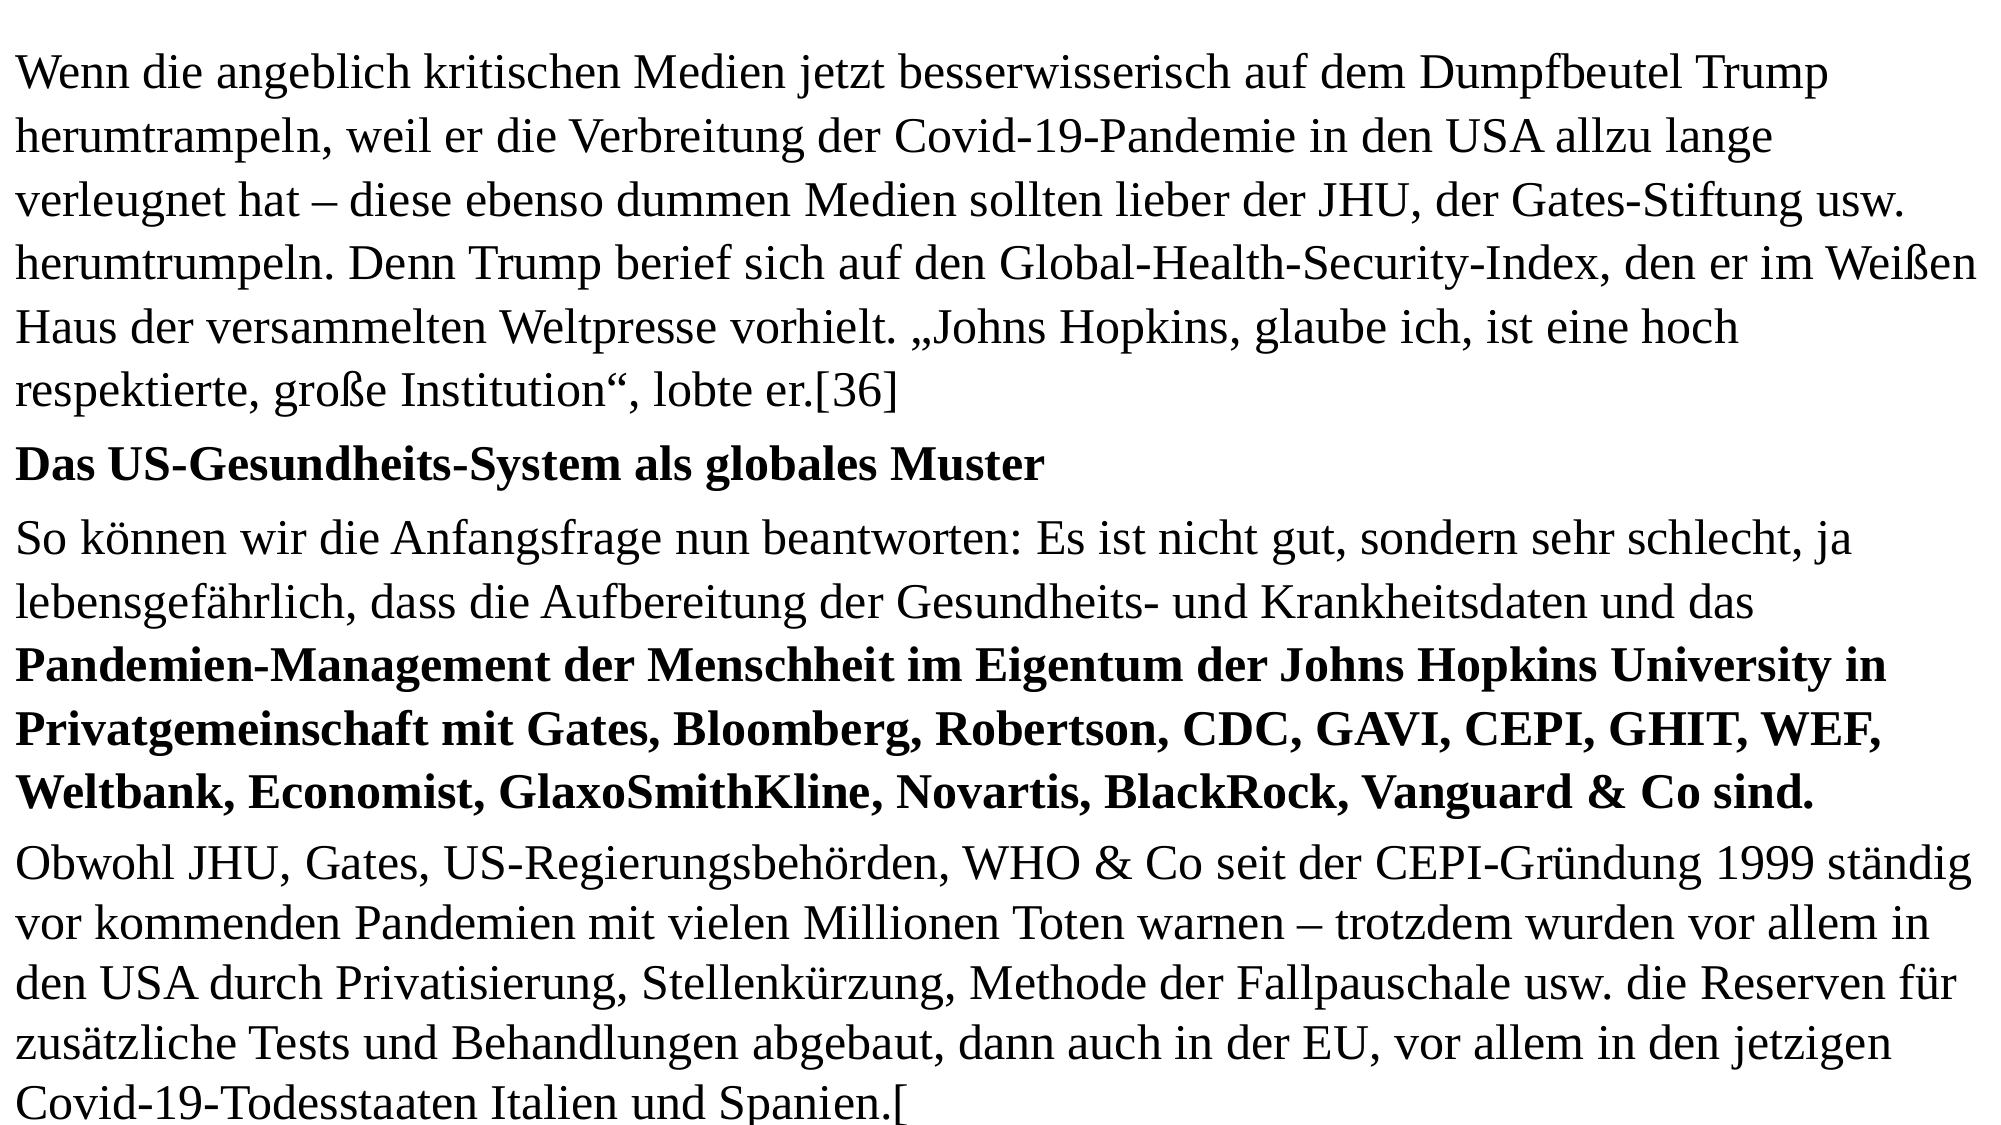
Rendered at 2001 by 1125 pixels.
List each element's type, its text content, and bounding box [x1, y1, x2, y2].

text_box Wenn die angeblich kritischen Medien jetzt besserwisserisch auf dem Dumpfbeutel Trump herumtrampeln, weil er die Verbreitung der Covid-19-Pandemie in den USA allzu lange verleugnet hat – diese ebenso dummen Medien sollten lieber der JHU, der Gates-Stiftung usw. herumtrumpeln. Denn Trump berief sich auf den Global-Health-Security-Index, den er im Weißen Haus der versammelten Weltpresse vorhielt. „Johns Hopkins, glaube ich, ist eine hoch respektierte, große Institution“, lobte er.[36] Das US-Gesundheits-System als globales Muster So können wir die Anfangsfrage nun beantworten: Es ist nicht gut, sondern sehr schlecht, ja lebensgefährlich, dass die Aufbereitung der Gesundheits- und Krankheitsdaten und das Pandemien-Management der Menschheit im Eigentum der Johns Hopkins University in Privatgemeinschaft mit Gates, Bloomberg, Robertson, CDC, GAVI, CEPI, GHIT, WEF, Weltbank, Economist, GlaxoSmithKline, Novartis, BlackRock, Vanguard & Co sind. Obwohl JHU, Gates, US-Regierungsbehörden, WHO & Co seit der CEPI-Gründung 1999 ständig vor kommenden Pandemien mit vielen Millionen Toten warnen – trotzdem wurden vor allem in den USA durch Privatisierung, Stellenkürzung, Methode der Fallpauschale usw. die Reserven für zusätzliche Tests und Behandlungen abgebaut, dann auch in der EU, vor allem in den jetzigen Covid-19-Todesstaaten Italien und Spanien.[ [0, 27, 2000, 1125]
